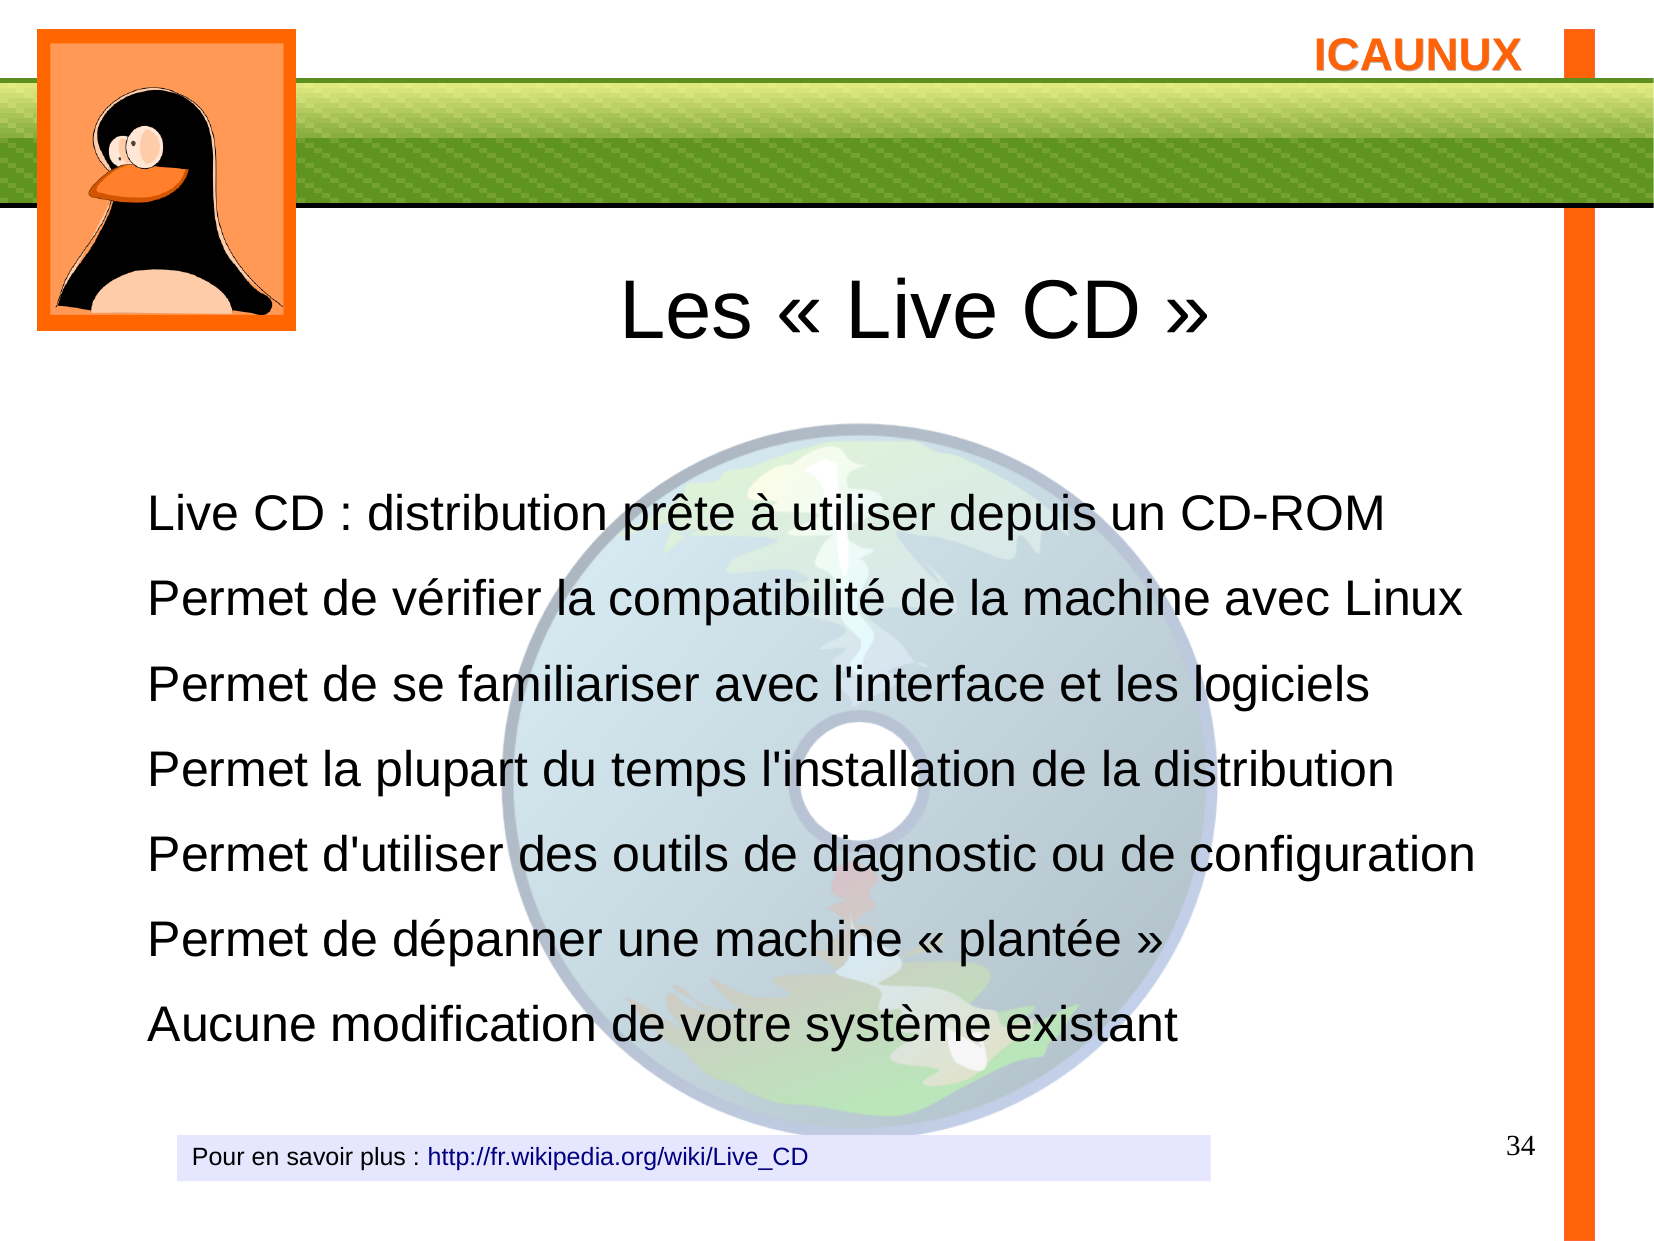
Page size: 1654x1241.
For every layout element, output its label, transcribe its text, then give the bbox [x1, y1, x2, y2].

picture [472, 394, 1230, 485]
list Live CD : distribution prête à utiliser depuis un CD-ROM Permet de vérifier la compatibilité de la machine avec Linux Permet de se familiariser avec l'interface et les logiciels Permet la plupart du temps l'installation de la distribution Permet d'utiliser des outils de diagnostic ou de configuration Permet de dépanner une machine « plantée » Aucune modification de votre système existant [147, 485, 1571, 1107]
title Les « Live CD » [324, 235, 1506, 384]
text_box Pour en savoir plus : http://fr.wikipedia.org/wiki/Live_CD [177, 1135, 1211, 1182]
picture [0, 29, 1654, 331]
picture [472, 1107, 1230, 1152]
